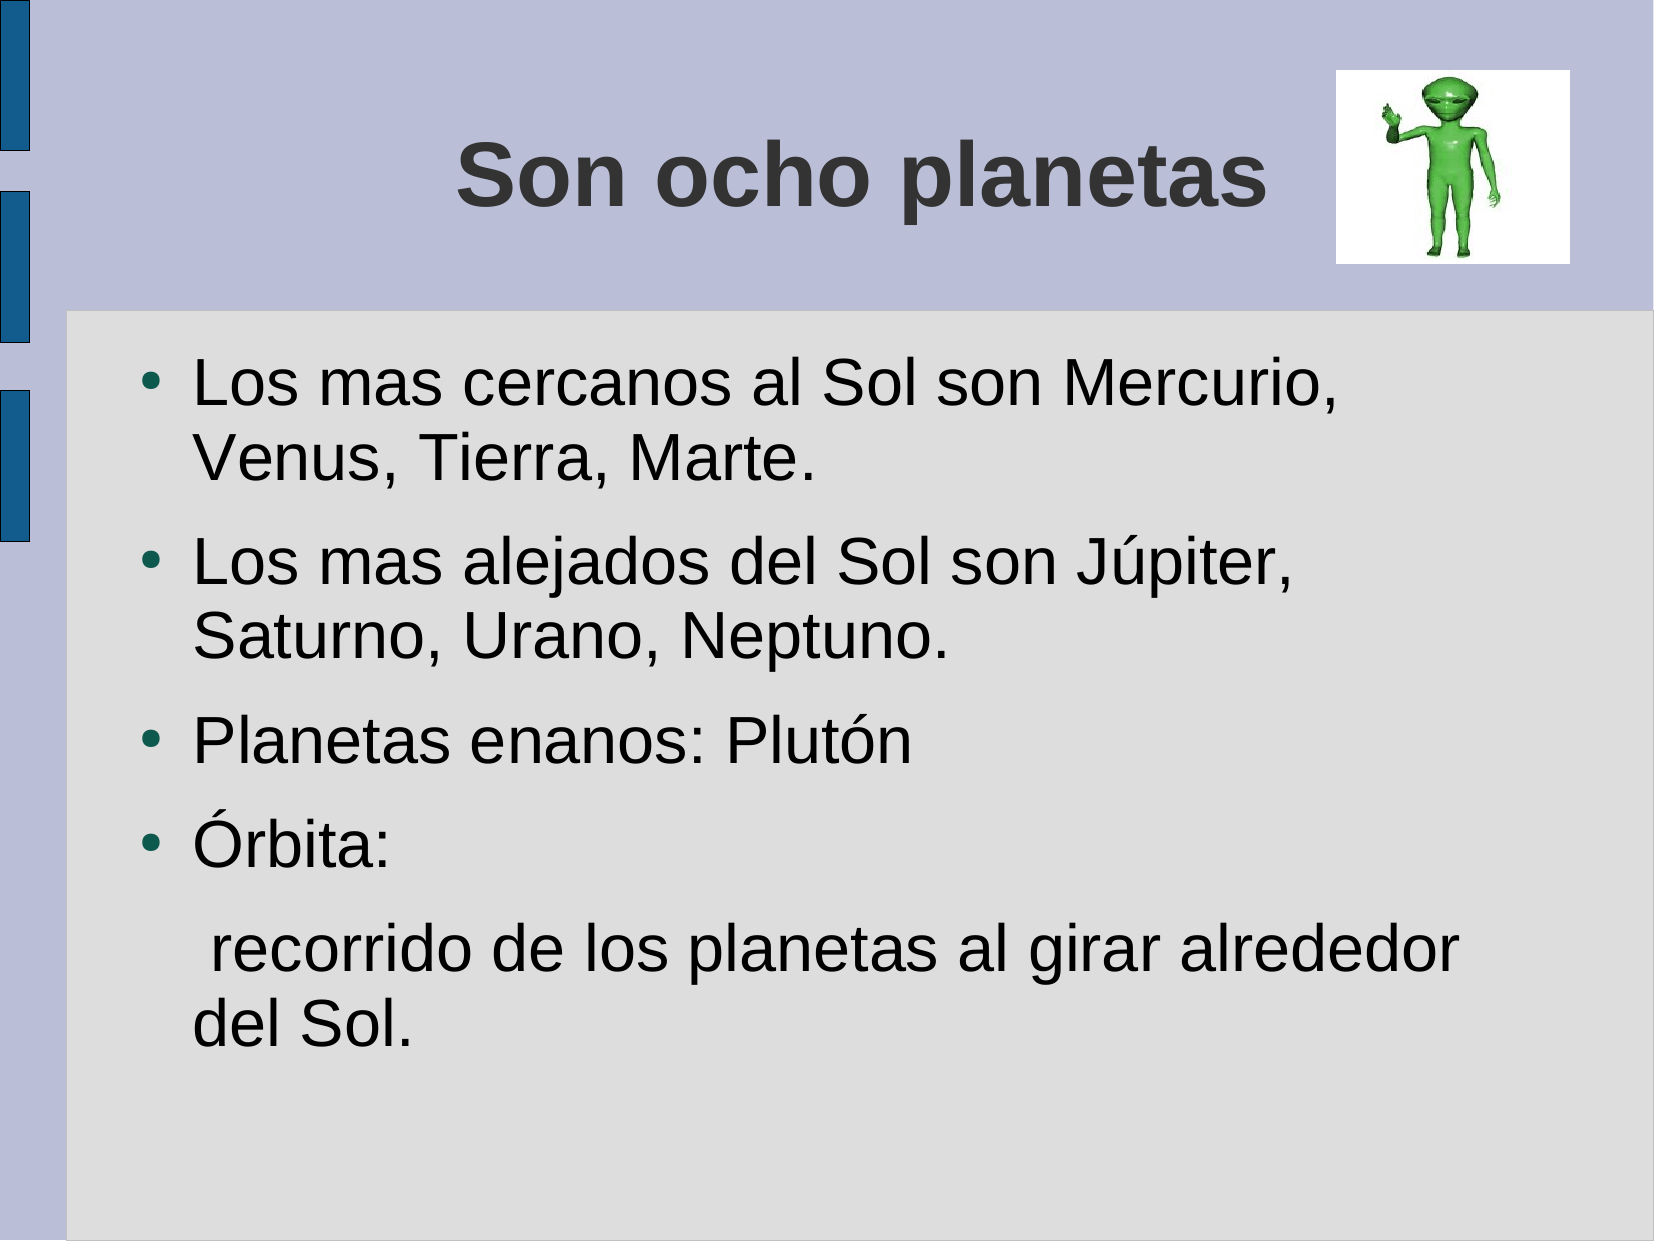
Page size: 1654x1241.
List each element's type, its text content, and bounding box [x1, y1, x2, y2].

list Los mas cercanos al Sol son Mercurio, Venus, Tierra, Marte. Los mas alejados del Sol son Júpiter, Saturno, Urano, Neptuno. Planetas enanos: Plutón Órbita: recorrido de los planetas al girar alrededor del Sol. [121, 344, 1534, 1241]
title Son ocho planetas [157, 70, 1570, 279]
picture [1336, 70, 1570, 264]
